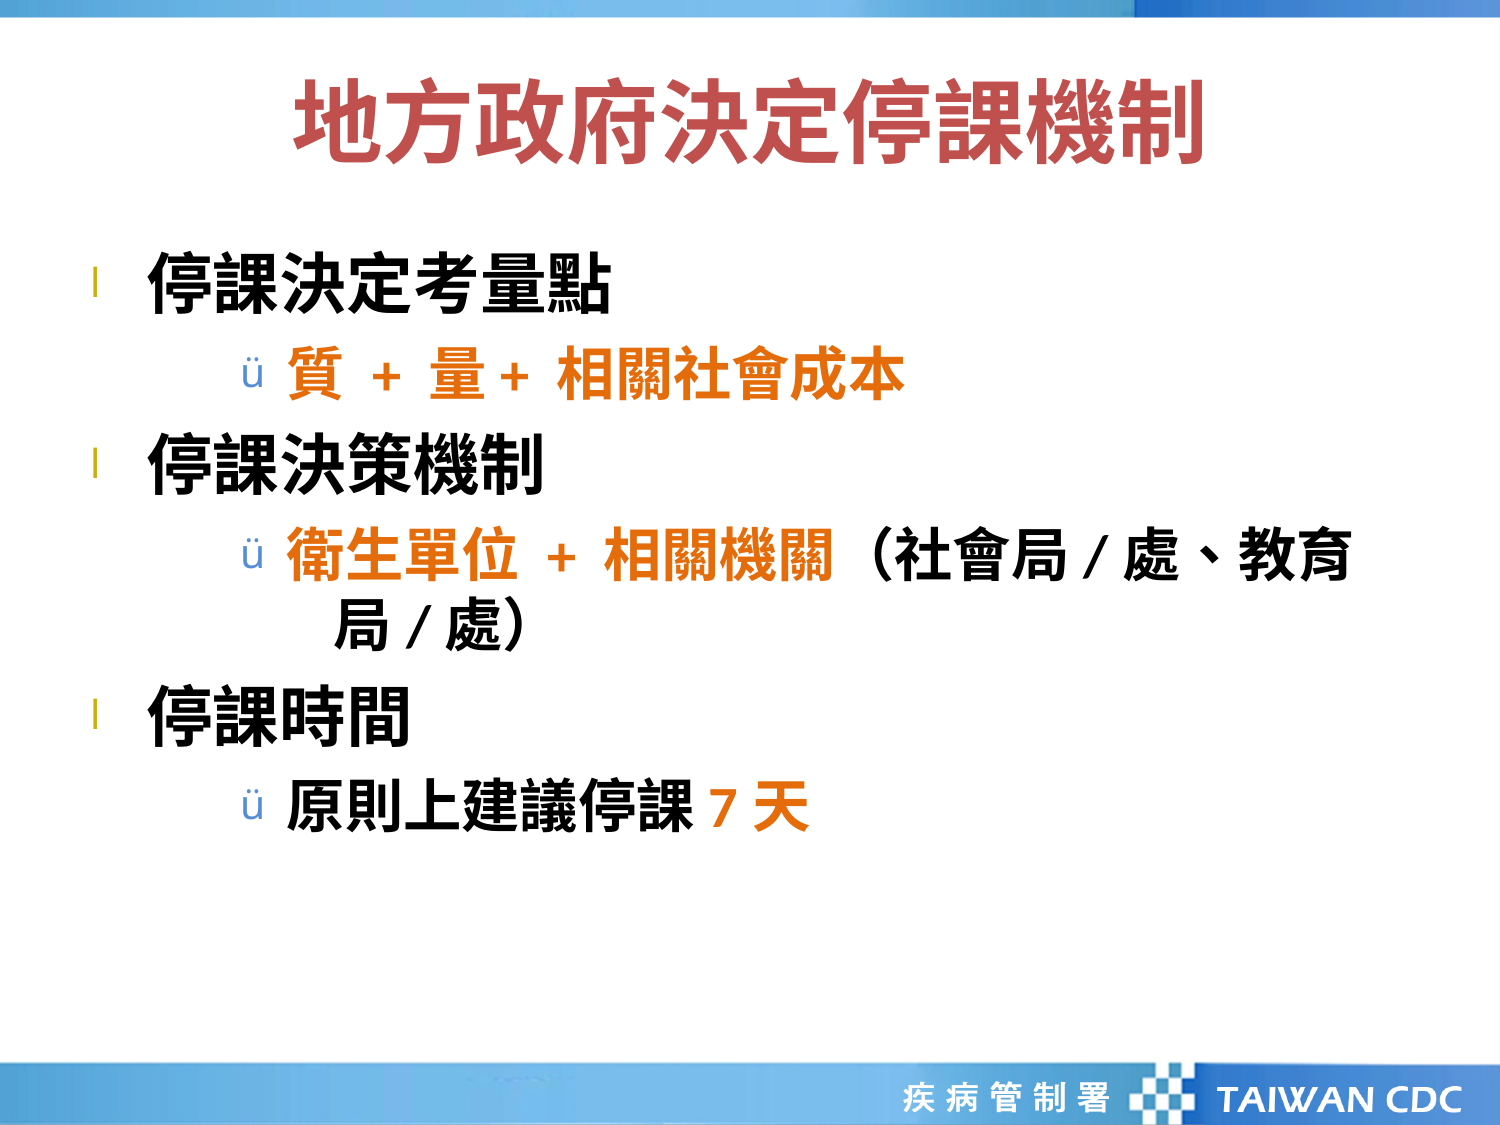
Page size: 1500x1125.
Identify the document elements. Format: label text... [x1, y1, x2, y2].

title 地方政府決定停課機制 [75, 25, 1426, 214]
list 停課決定考量點 質 + 量+ 相關社會成本 停課決策機制 衛生單位 + 相關機關（社會局/處、教育局/處） 停課時間 原則上建議停課7天 [75, 234, 1426, 978]
